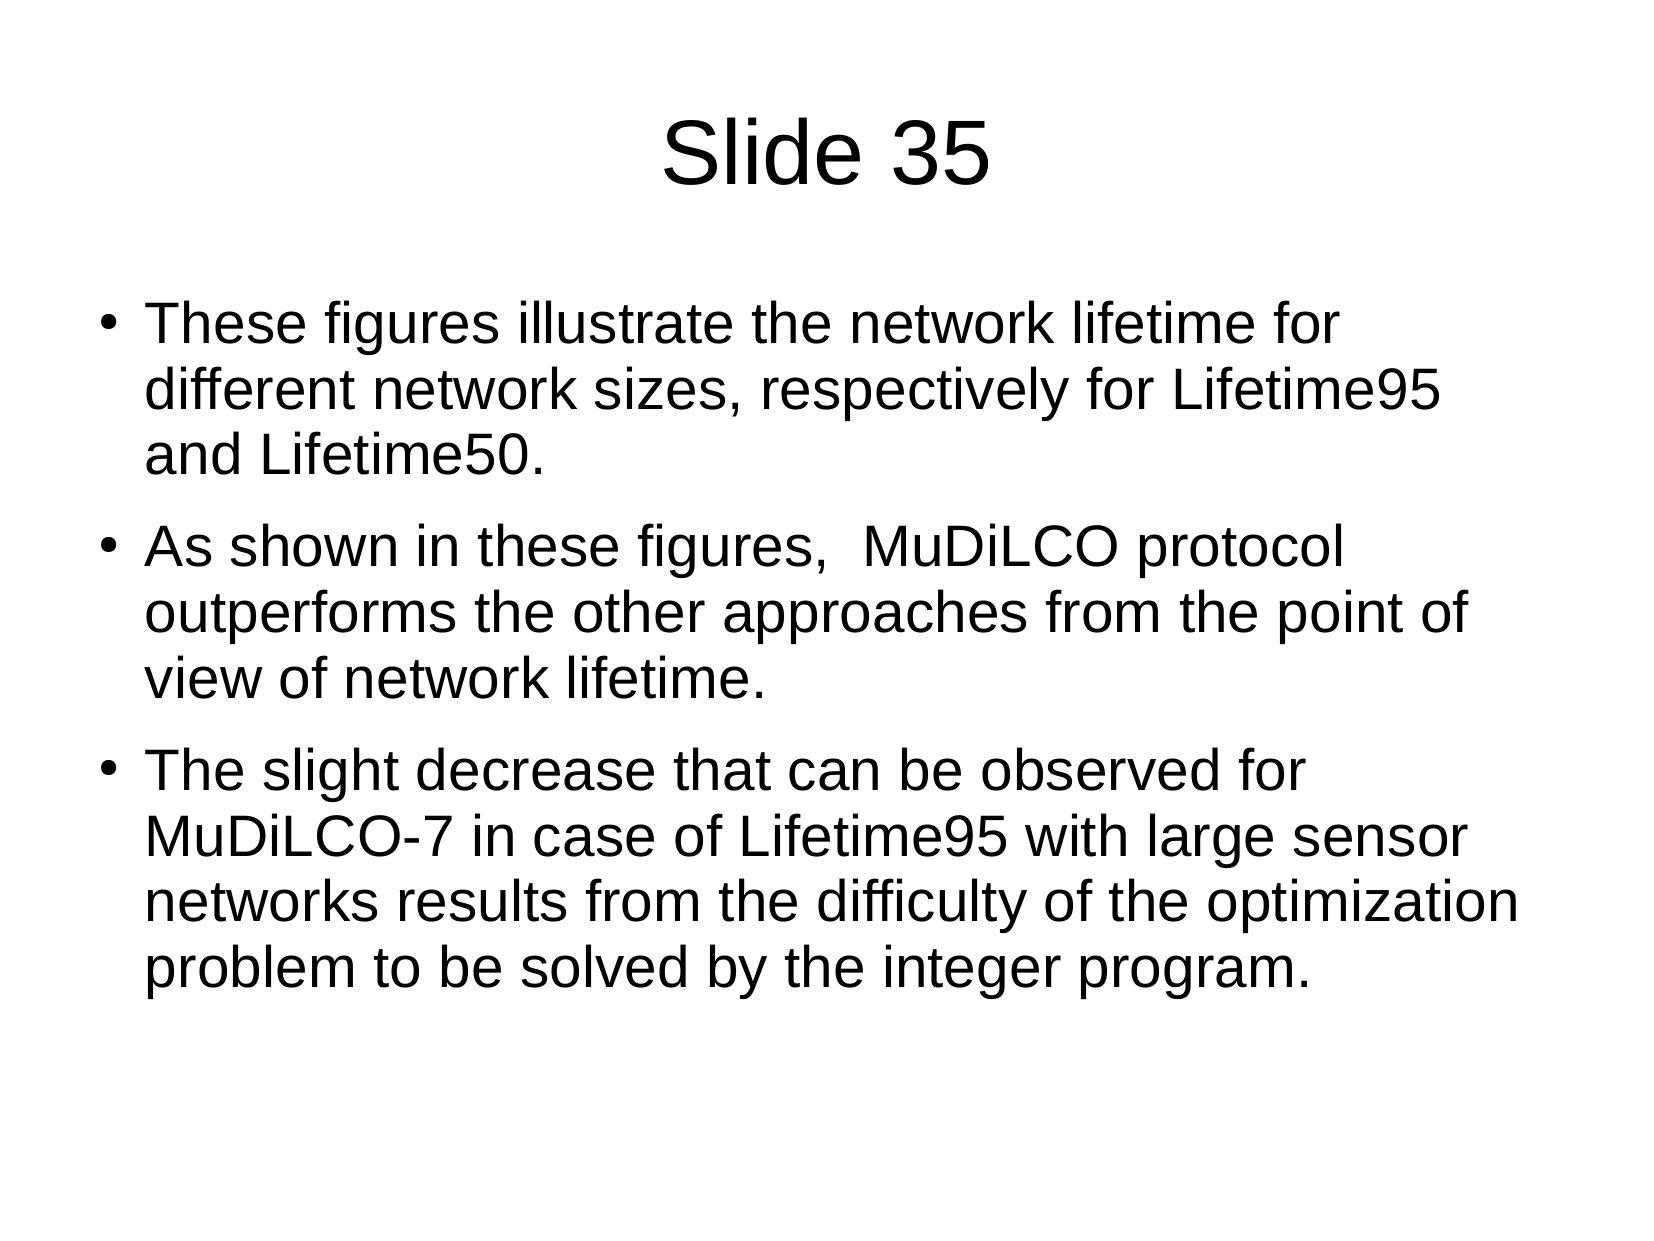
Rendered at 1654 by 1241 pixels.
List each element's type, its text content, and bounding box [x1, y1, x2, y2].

list These figures illustrate the network lifetime for different network sizes, respectively for Lifetime95 and Lifetime50. As shown in these figures, MuDiLCO protocol outperforms the other approaches from the point of view of network lifetime. The slight decrease that can be observed for MuDiLCO-7 in case of Lifetime95 with large sensor networks results from the difficulty of the optimization problem to be solved by the integer program. [82, 290, 1538, 1010]
title Slide 35 [82, 49, 1571, 257]
